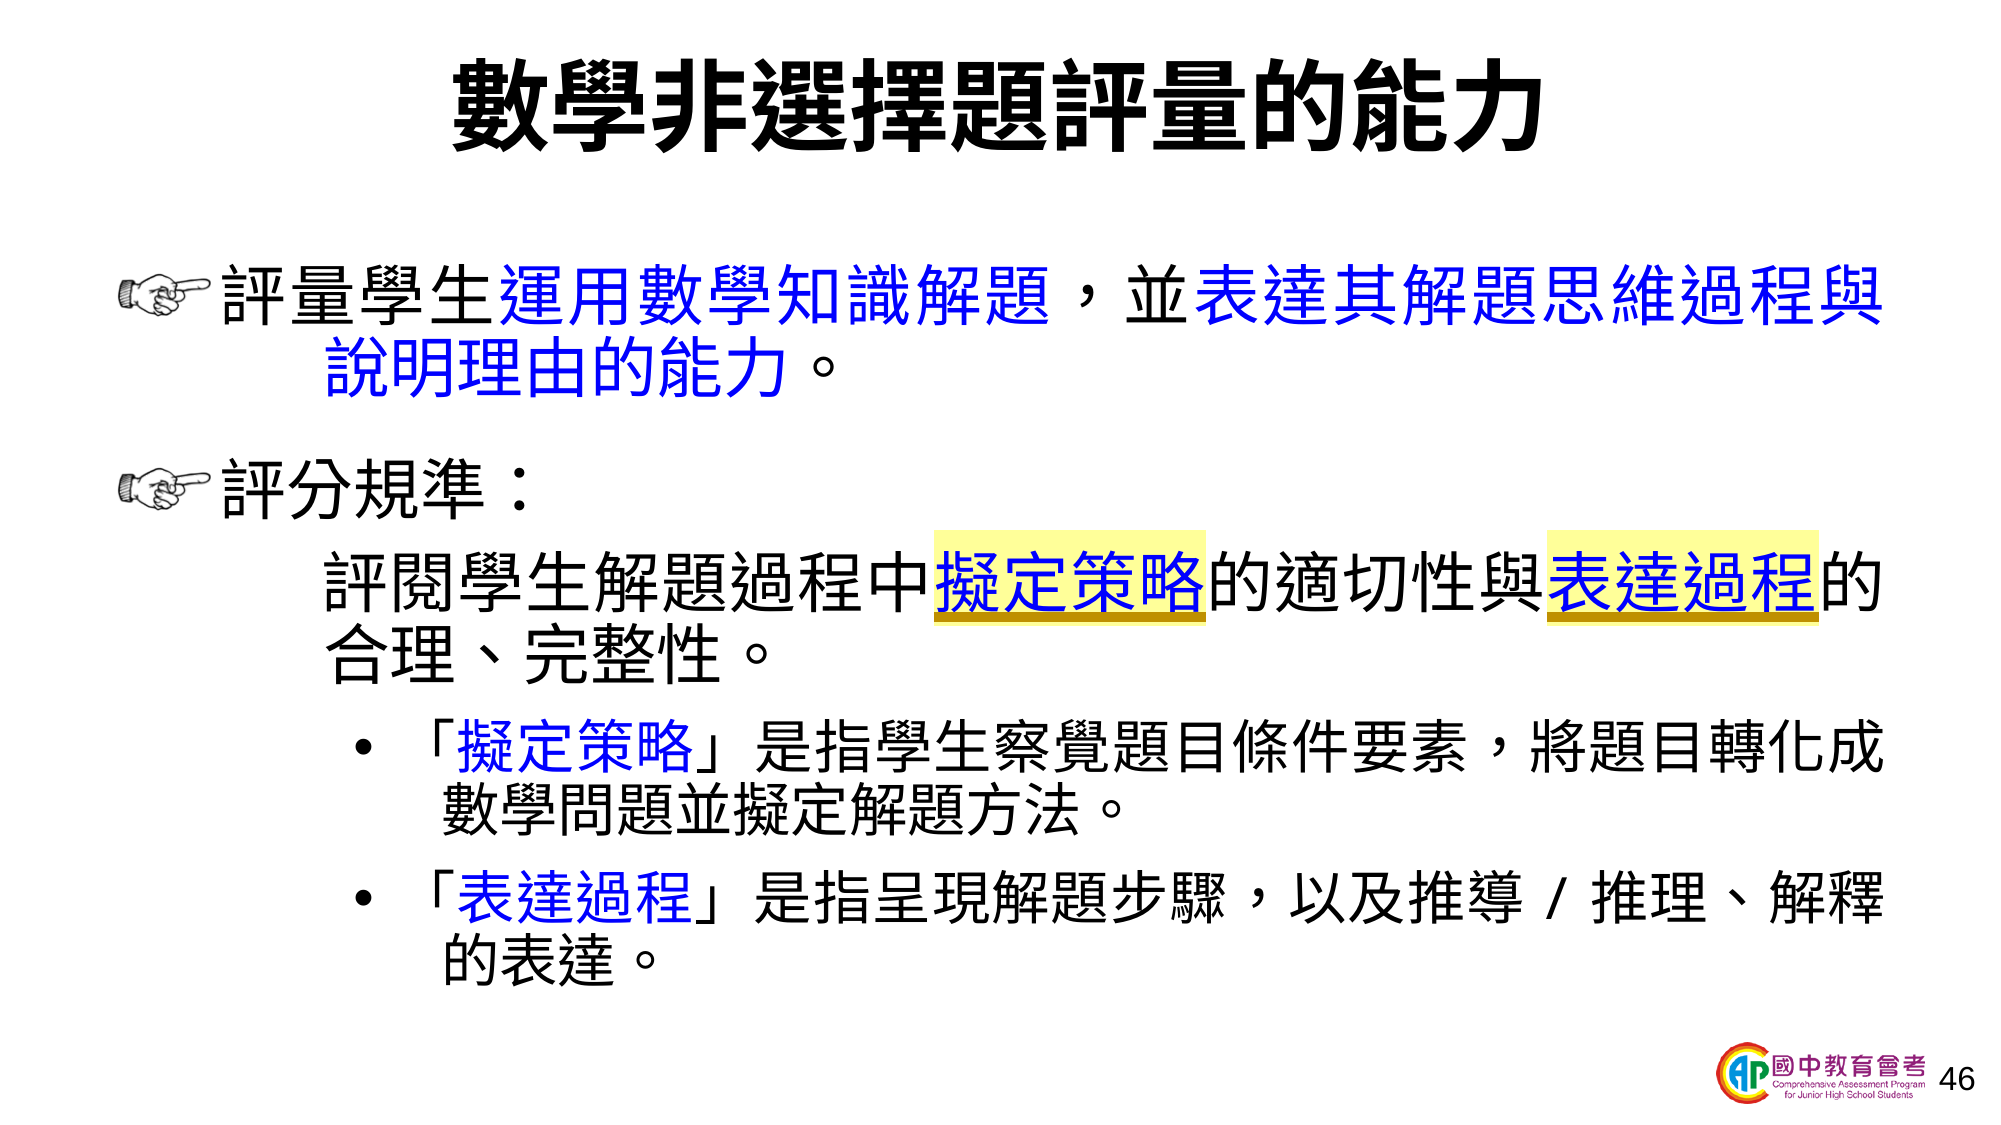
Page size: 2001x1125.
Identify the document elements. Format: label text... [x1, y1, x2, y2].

list 評量學生運用數學知識解題，並表達其解題思維過程與說明理由的能力。 評分規準： 評閱學生解題過程中擬定策略的適切性與表達過程的合理、完整性。 「擬定策略」是指學生察覺題目條件要素，將題目轉化成數學問題並擬定解題方法。 「表達過程」是指呈現解題步驟，以及推導/推理、解釋的表達。 [101, 254, 1901, 1065]
title 數學非選擇題評量的能力 [137, 2, 1863, 220]
text_box 46 [1923, 1047, 2000, 1108]
